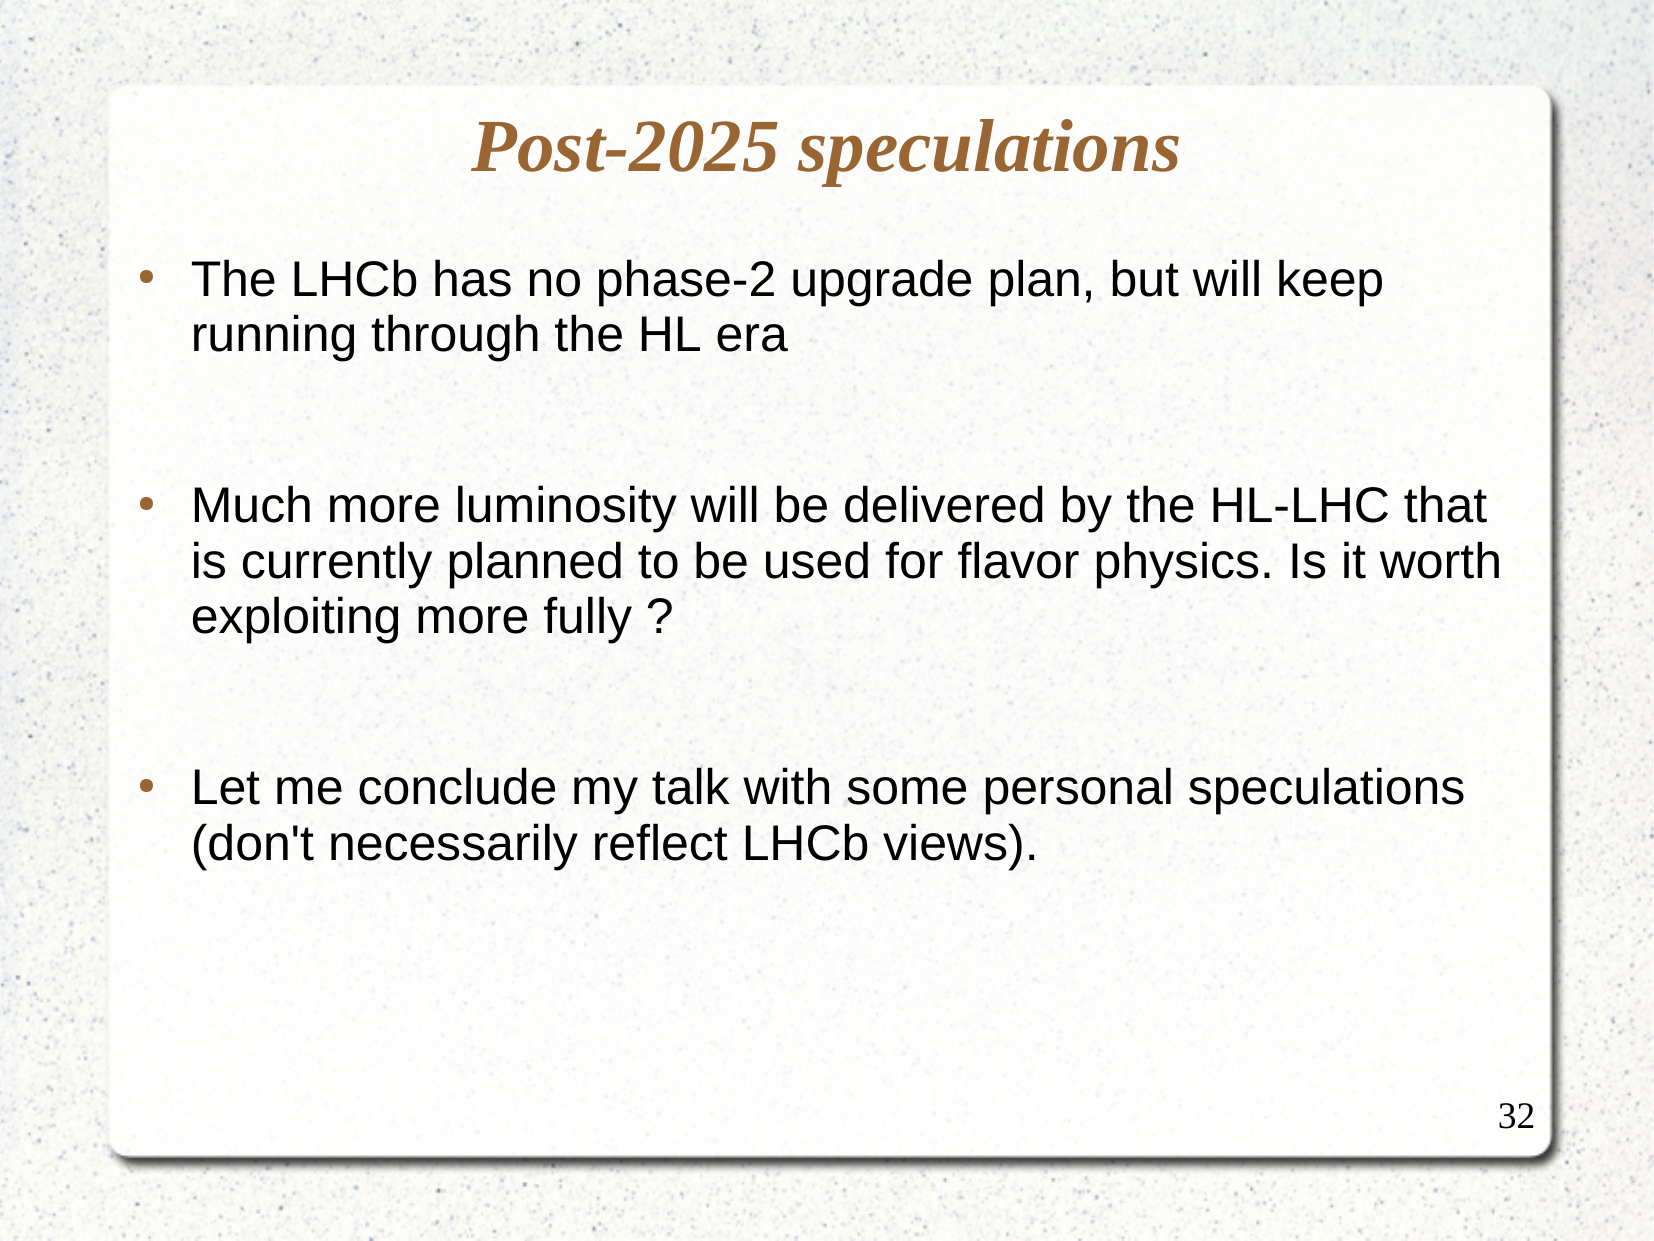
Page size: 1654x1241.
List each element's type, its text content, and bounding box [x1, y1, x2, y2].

title Post-2025 speculations [118, 96, 1536, 196]
picture [0, 0, 1654, 1241]
list The LHCb has no phase-2 upgrade plan, but will keep running through the HL era Much more luminosity will be delivered by the HL-LHC that is currently planned to be used for flavor physics. Is it worth exploiting more fully ? Let me conclude my talk with some personal speculations (don't necessarily reflect LHCb views). [120, 250, 1531, 1076]
